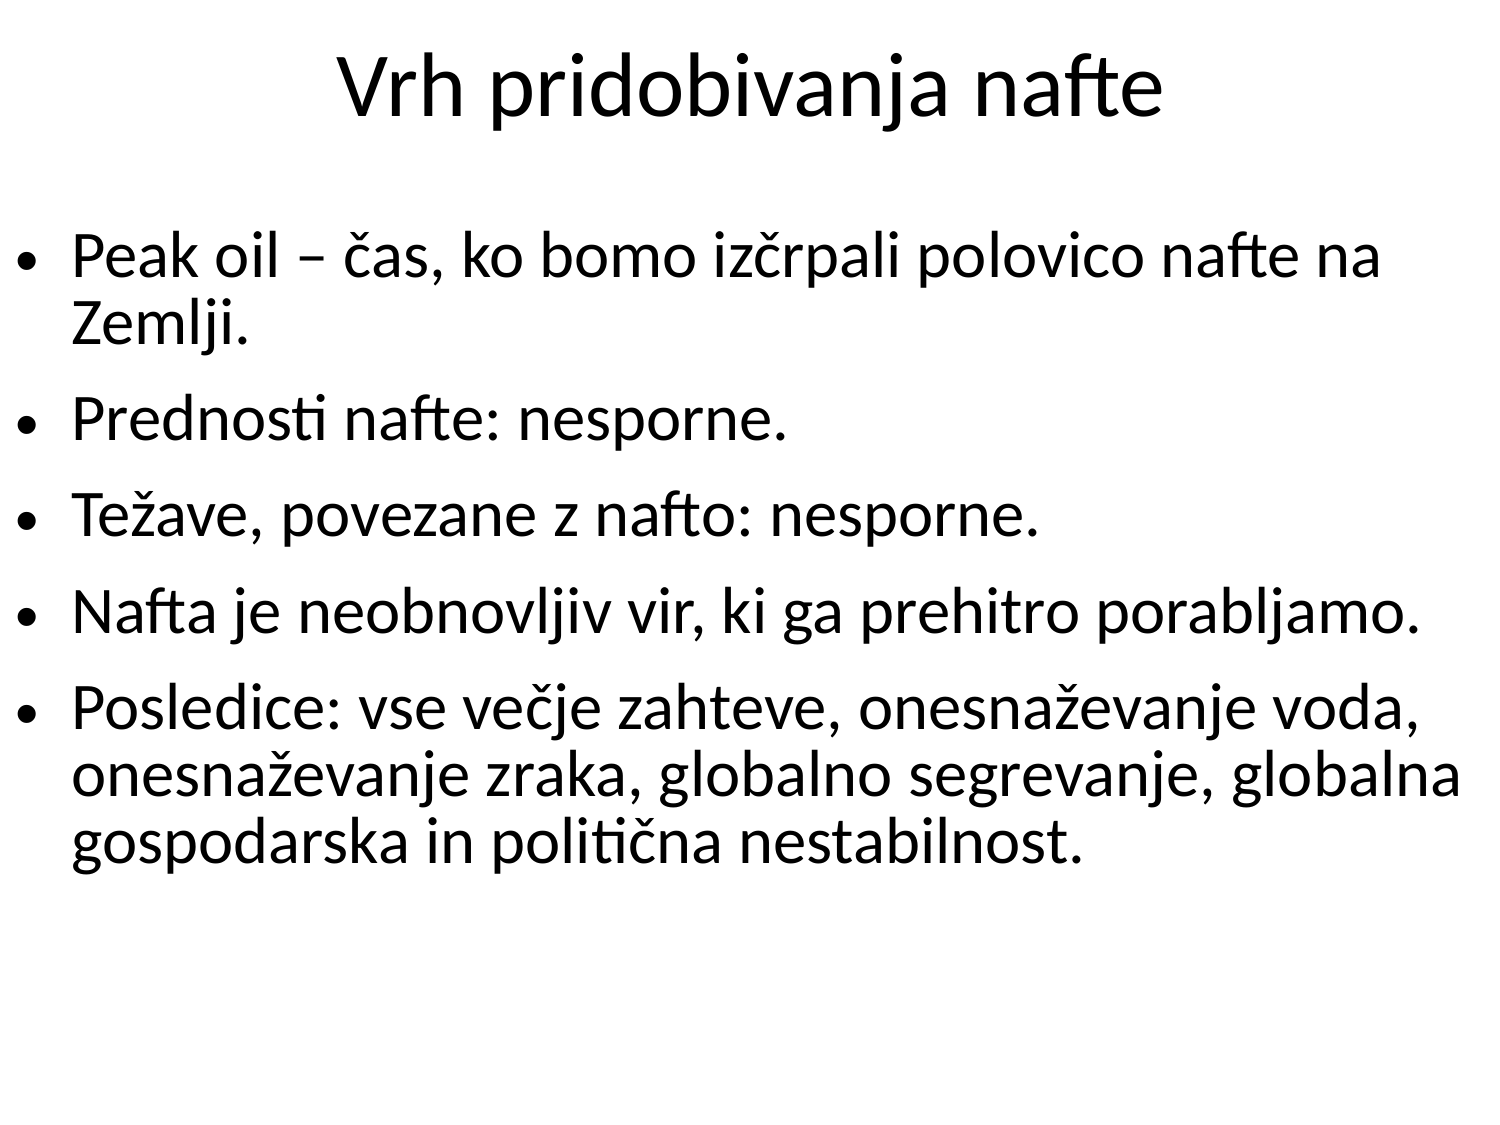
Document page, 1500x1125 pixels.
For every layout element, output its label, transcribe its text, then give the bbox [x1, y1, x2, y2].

title Vrh pridobivanja nafte [76, 0, 1427, 188]
list Peak oil – čas, ko bomo izčrpali polovico nafte na Zemlji. Prednosti nafte: nesporne. Težave, povezane z nafto: nesporne. Nafta je neobnovljiv vir, ki ga prehitro porabljamo. Posledice: vse večje zahteve, onesnaževanje voda, onesnaževanje zraka, globalno segrevanje, globalna gospodarska in politična nestabilnost. [0, 219, 1500, 1125]
